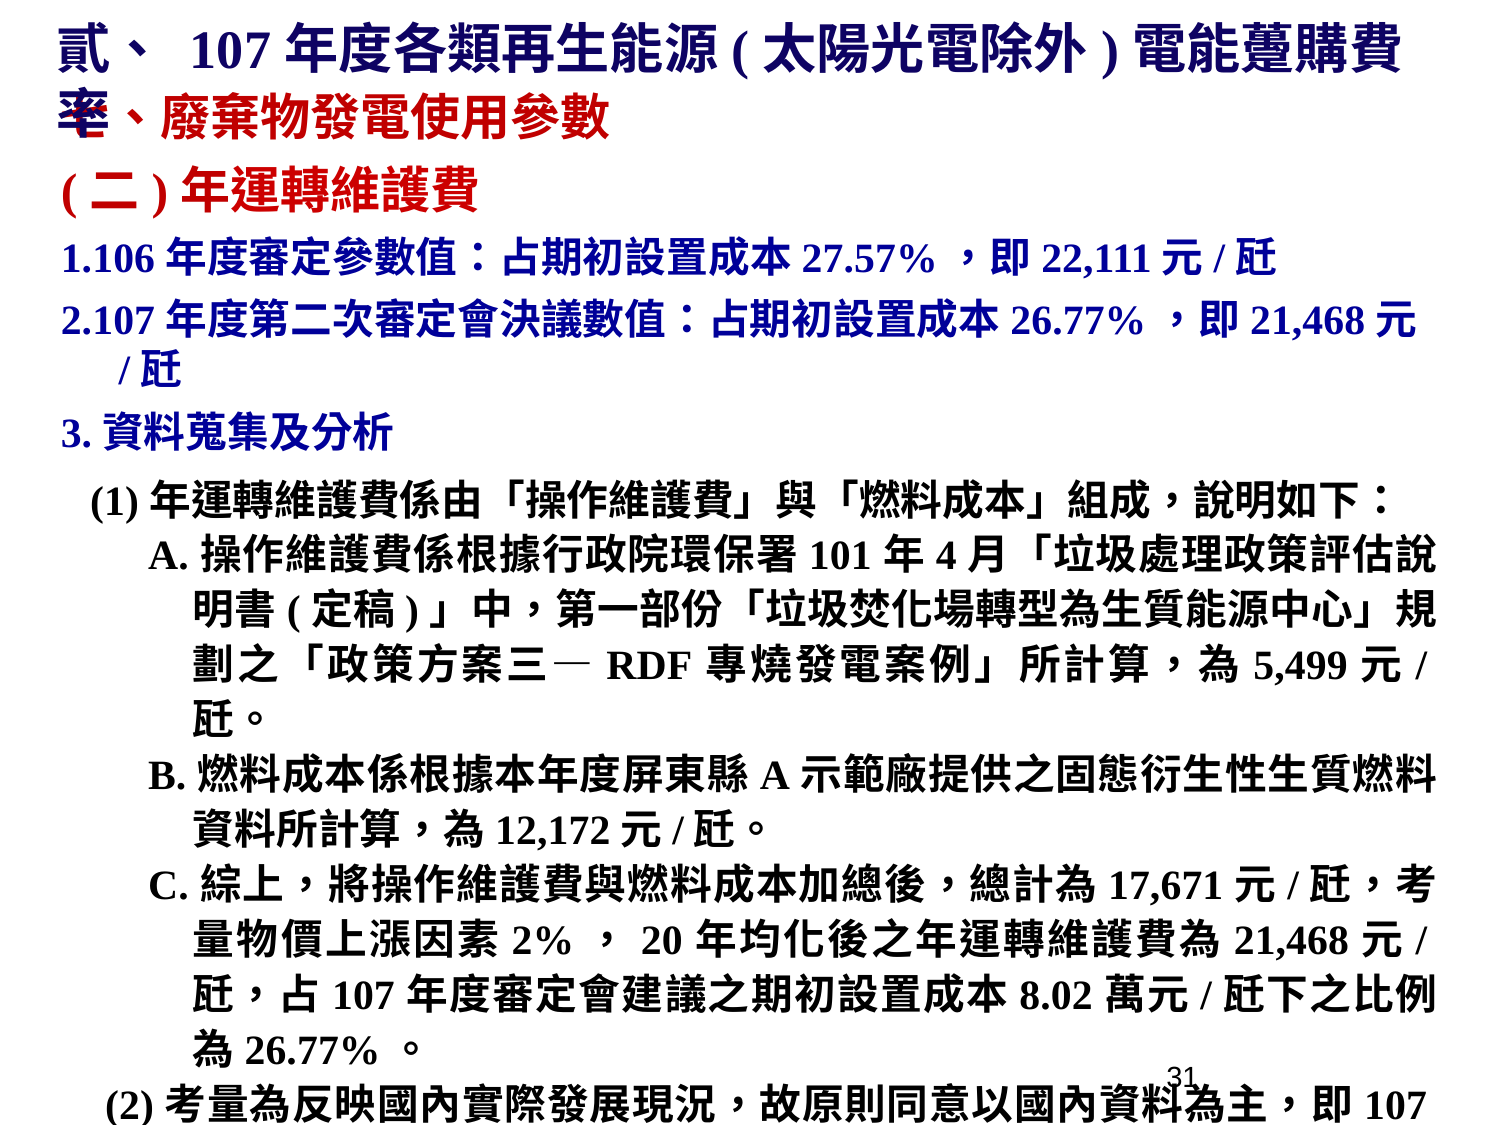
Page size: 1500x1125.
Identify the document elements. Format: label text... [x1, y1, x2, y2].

text_box <編號> [1151, 1051, 1500, 1125]
text_box 貳、 107年度各類再生能源(太陽光電除外)電能躉購費率 [41, 7, 1459, 90]
text_box 七、廢棄物發電使用參數 (二)年運轉維護費 1.106年度審定參數值：占期初設置成本27.57%，即22,111元/瓩 2.107年度第二次審定會決議數值：占期初設置成本26.77%，即21,468元/瓩 3.資料蒐集及分析 (1)年運轉維護費係由「操作維護費」與「燃料成本」組成，說明如下： A.操作維護費係根據行政院環保署101年4月「垃圾處理政策評估說明書(定稿)」中，第一部份「垃圾焚化場轉型為生質能源中心」規劃之「政策方案三—RDF專燒發電案例」所計算，為5,499元/瓩。 B.燃料成本係根據本年度屏東縣A示範廠提供之固態衍生性生質燃料資料所計算，為12,172元/瓩。 C.綜上，將操作維護費與燃料成本加總後，總計為17,671元/瓩，考量物價上漲因素2%，20年均化後之年運轉維護費為21,468元/瓩，占107年度審定會建議之期初設置成本8.02萬元/瓩下之比例為26.77%。 (2)考量為反映國內實際發展現況，故原則同意以國內資料為主，即107年度廢棄物發電年運轉維護費占期初設置成本比例為26.77%。 [46, 90, 1452, 1125]
